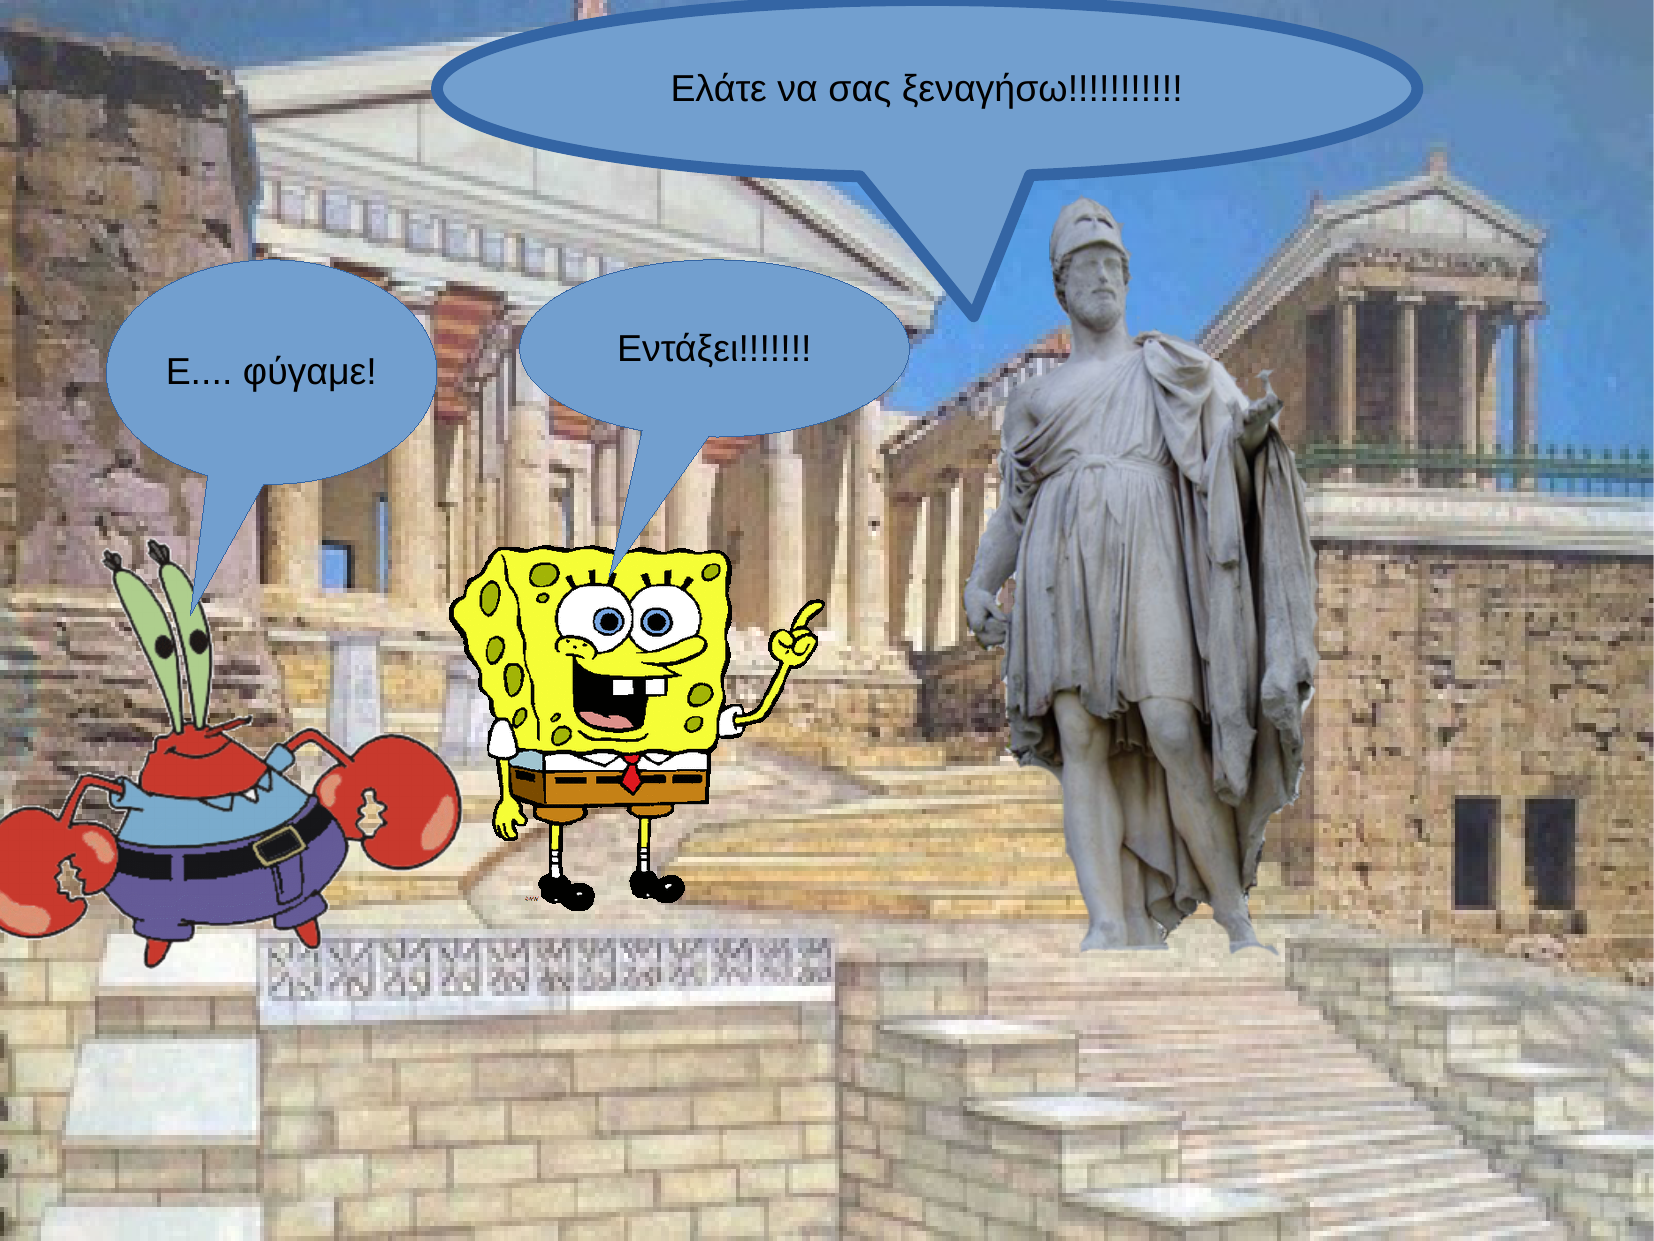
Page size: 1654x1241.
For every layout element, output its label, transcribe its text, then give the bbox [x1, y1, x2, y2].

picture [0, 0, 1654, 1241]
text_box Ε.... φύγαμε! [106, 259, 437, 616]
text_box Ελάτε να σας ξεναγήσω!!!!!!!!!!! [437, 0, 1418, 317]
text_box Εντάξει!!!!!!! [519, 259, 910, 577]
